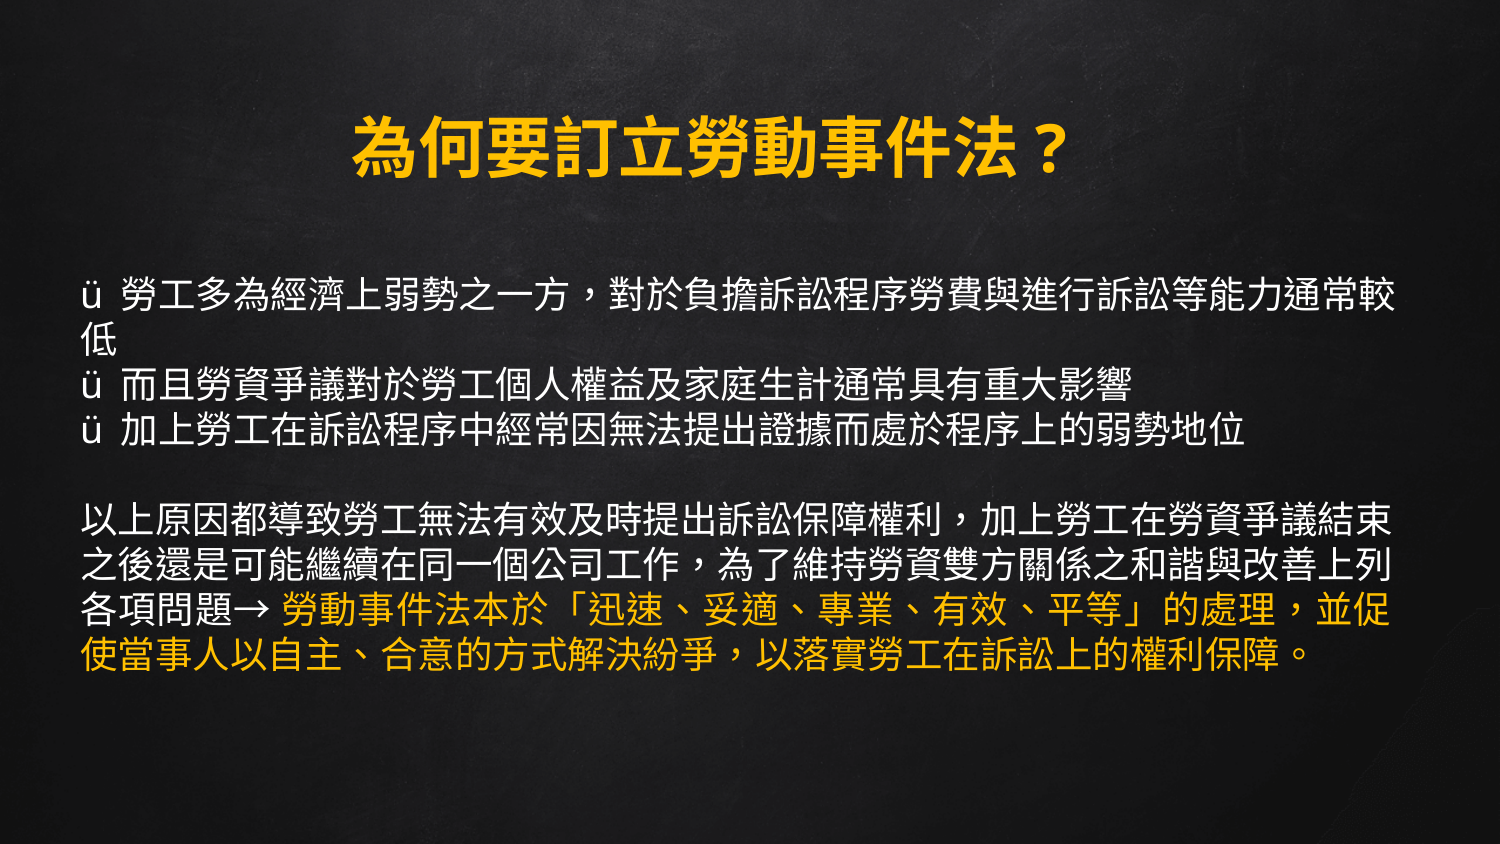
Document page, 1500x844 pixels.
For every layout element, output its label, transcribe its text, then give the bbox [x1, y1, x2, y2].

title 為何要訂立勞動事件法? [0, 91, 1461, 232]
list 勞工多為經濟上弱勢之一方，對於負擔訴訟程序勞費與進行訴訟等能力通常較低 而且勞資爭議對於勞工個人權益及家庭生計通常具有重大影響 加上勞工在訴訟程序中經常因無法提出證據而處於程序上的弱勢地位 以上原因都導致勞工無法有效及時提出訴訟保障權利，加上勞工在勞資爭議結束之後還是可能繼續在同一個公司工作，為了維持勞資雙方關係之和諧與改善上列各項問題→ 勞動事件法本於「迅速、妥適、專業、有效、平等」的處理，並促使當事人以自主、合意的方式解決紛爭，以落實勞工在訴訟上的權利保障。 [64, 256, 1412, 765]
